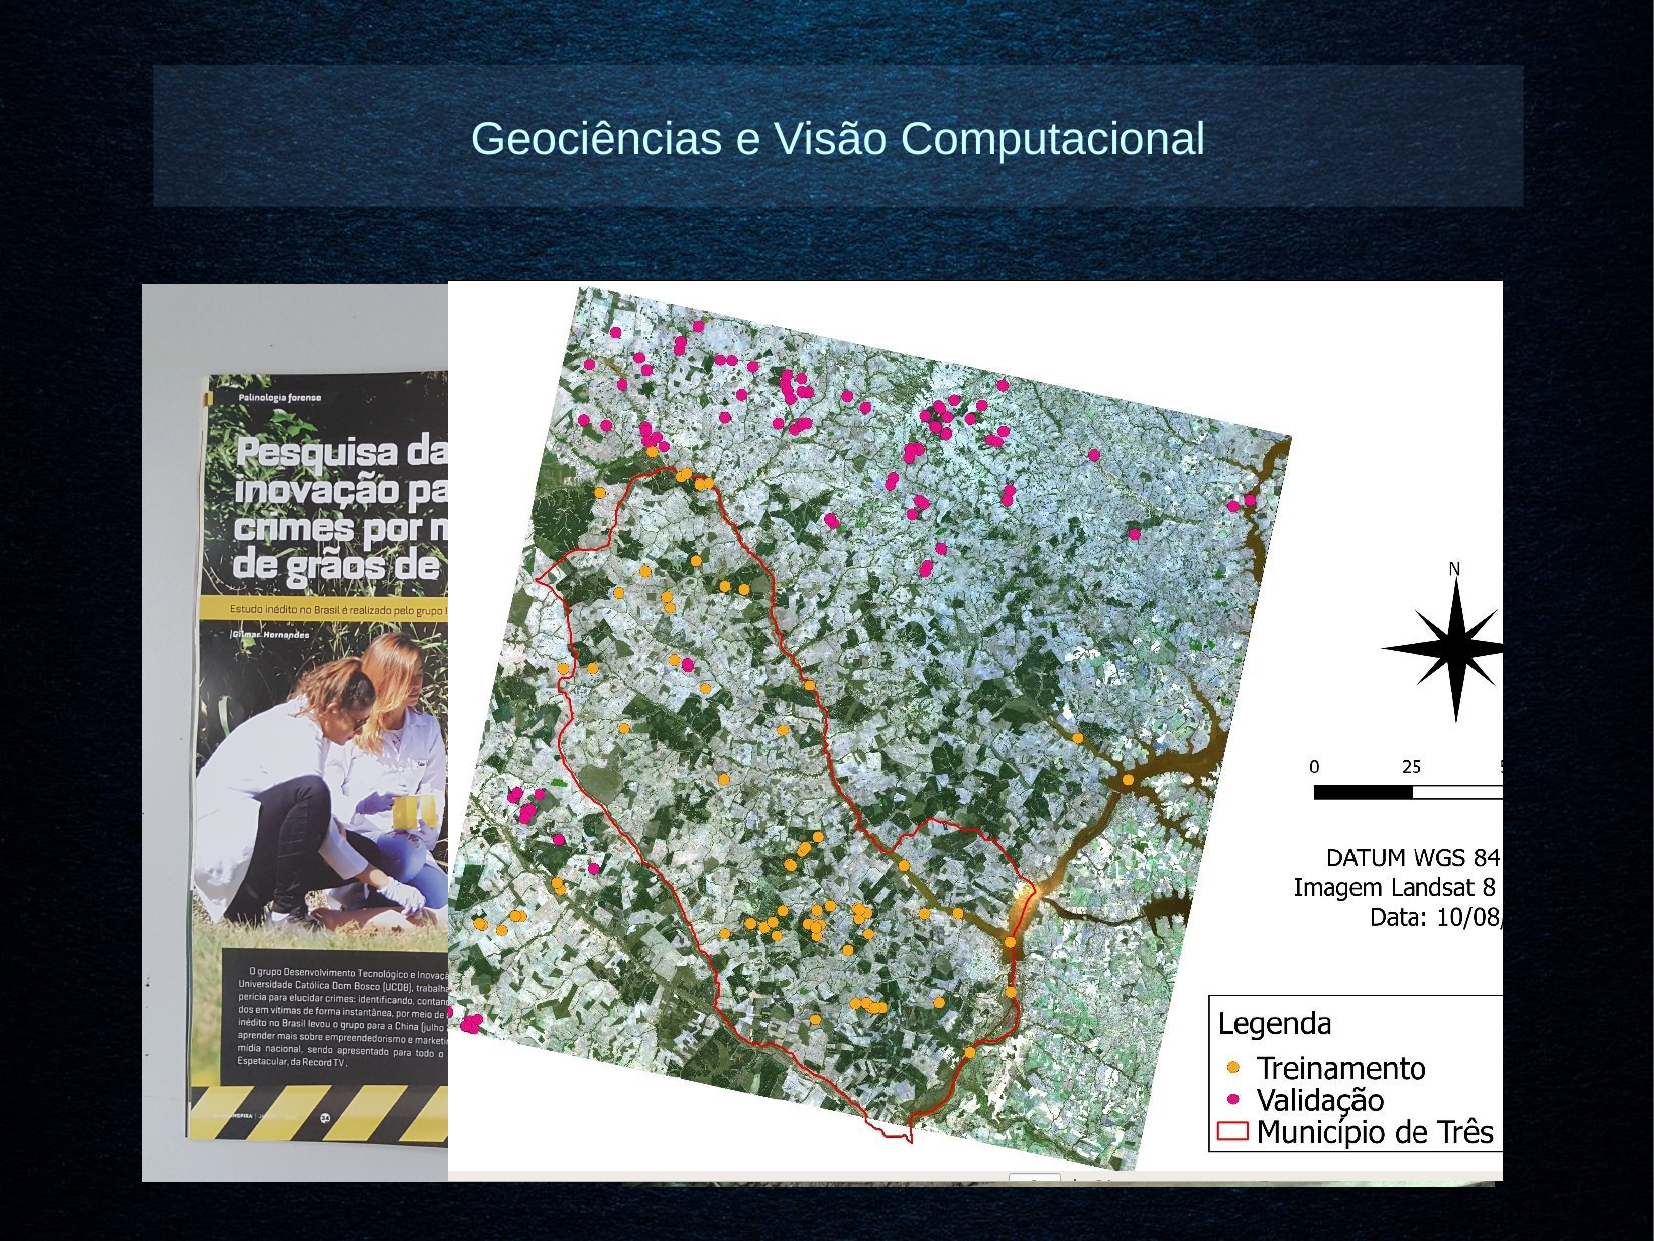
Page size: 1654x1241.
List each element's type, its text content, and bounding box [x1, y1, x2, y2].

picture [0, 0, 1654, 1241]
text_box Geociências e Visão Computacional [153, 64, 1524, 207]
